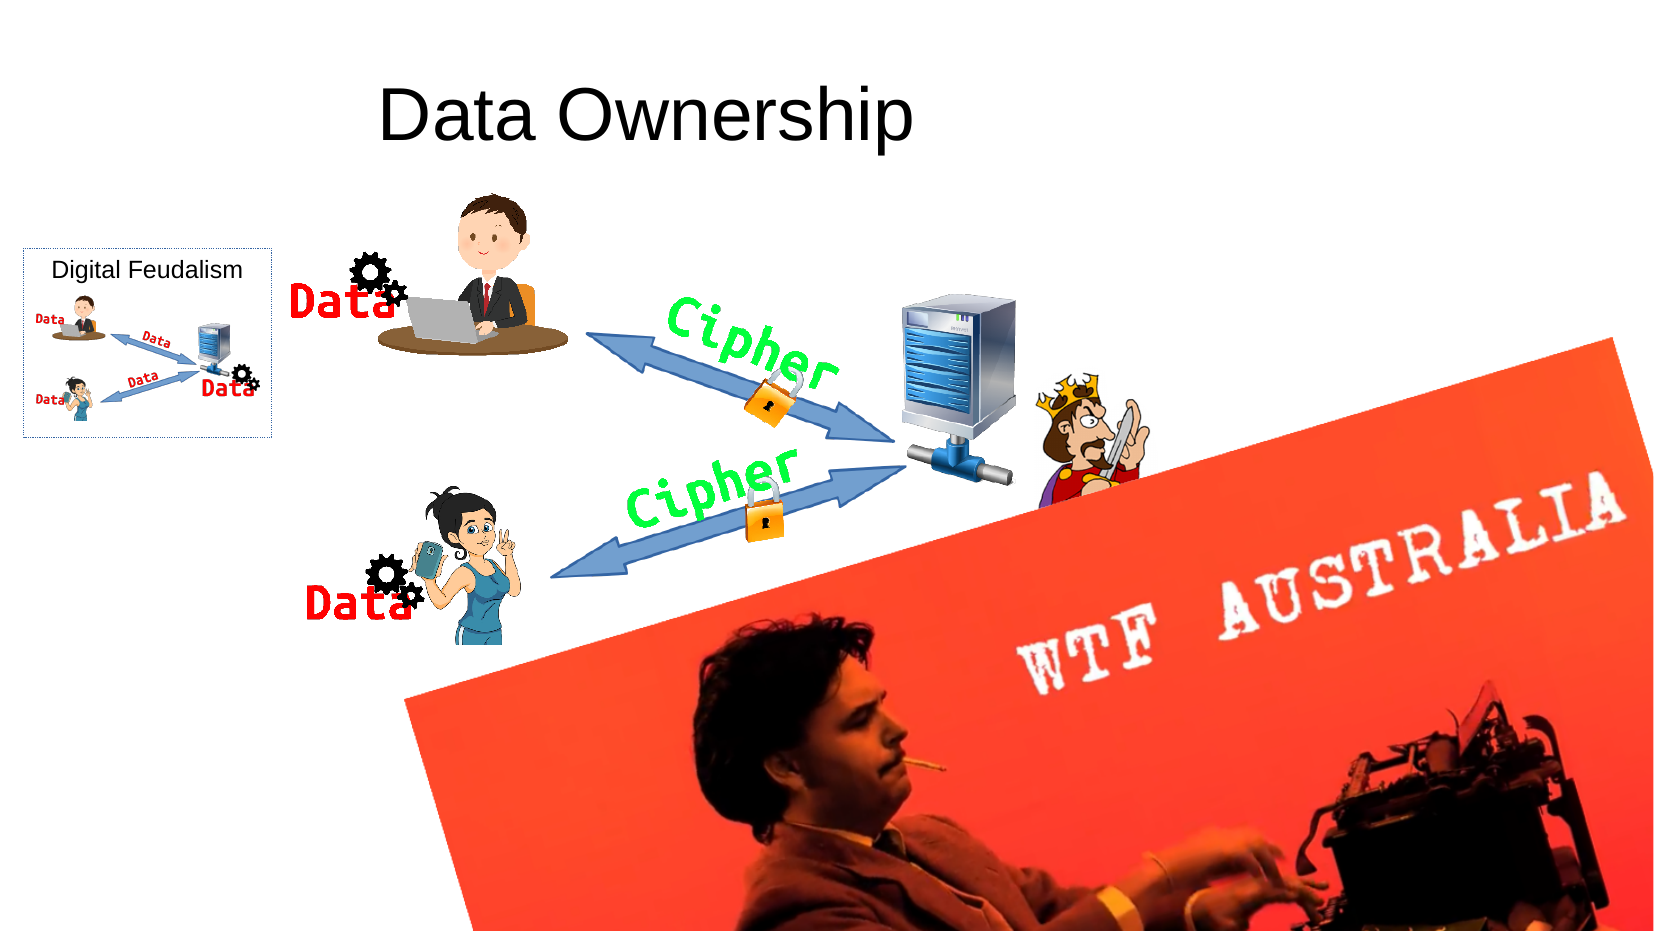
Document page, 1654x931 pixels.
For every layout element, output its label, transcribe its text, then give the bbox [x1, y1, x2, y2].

picture [36, 295, 260, 421]
picture [290, 192, 1654, 931]
title Data Ownership [82, 37, 1571, 193]
text_box Digital Feudalism [36, 248, 273, 291]
